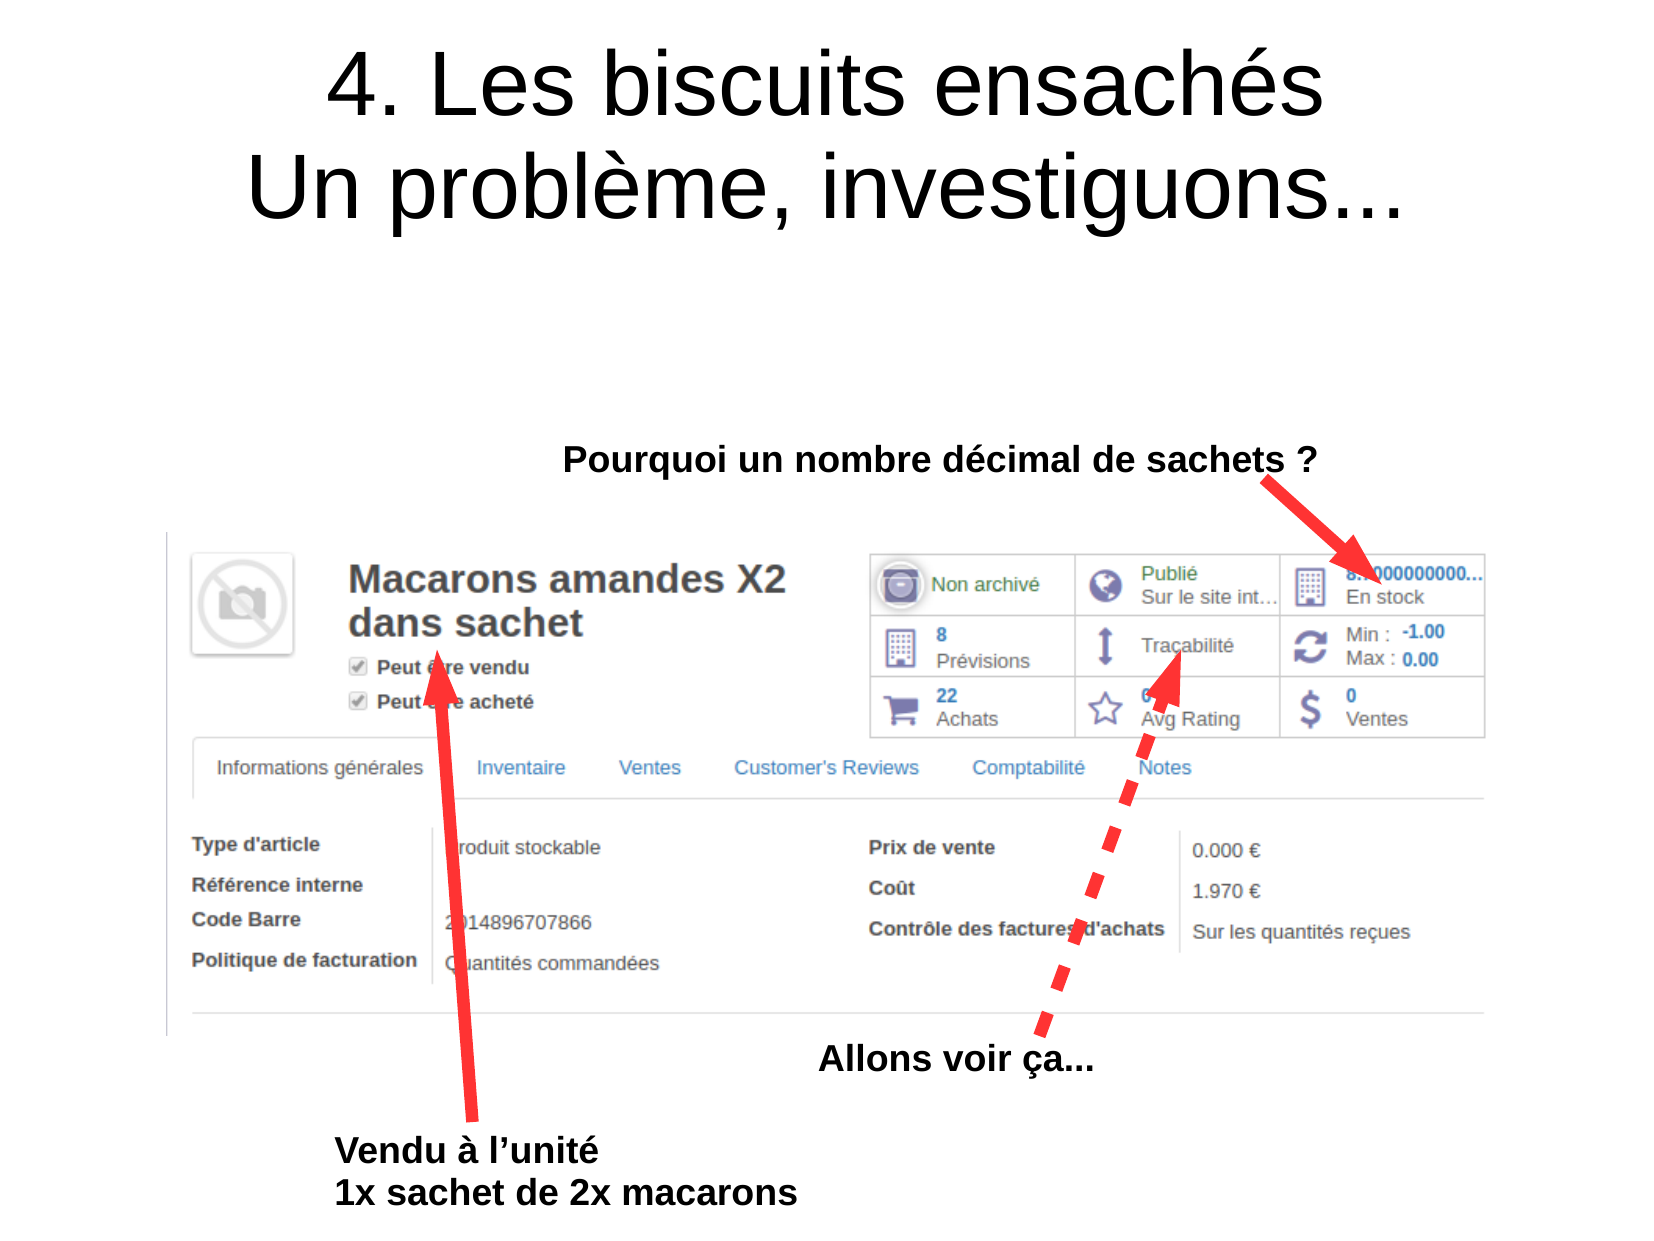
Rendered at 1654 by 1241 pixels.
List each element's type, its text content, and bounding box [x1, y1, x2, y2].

picture [166, 532, 1503, 1037]
text_box Vendu à l’unité 1x sachet de 2x macarons [319, 1122, 814, 1221]
title 4. Les biscuits ensachés Un problème, investiguons... [82, 31, 1571, 239]
text_box Allons voir ça... [803, 1029, 1111, 1087]
text_box Pourquoi un nombre décimal de sachets ? [547, 431, 1335, 488]
